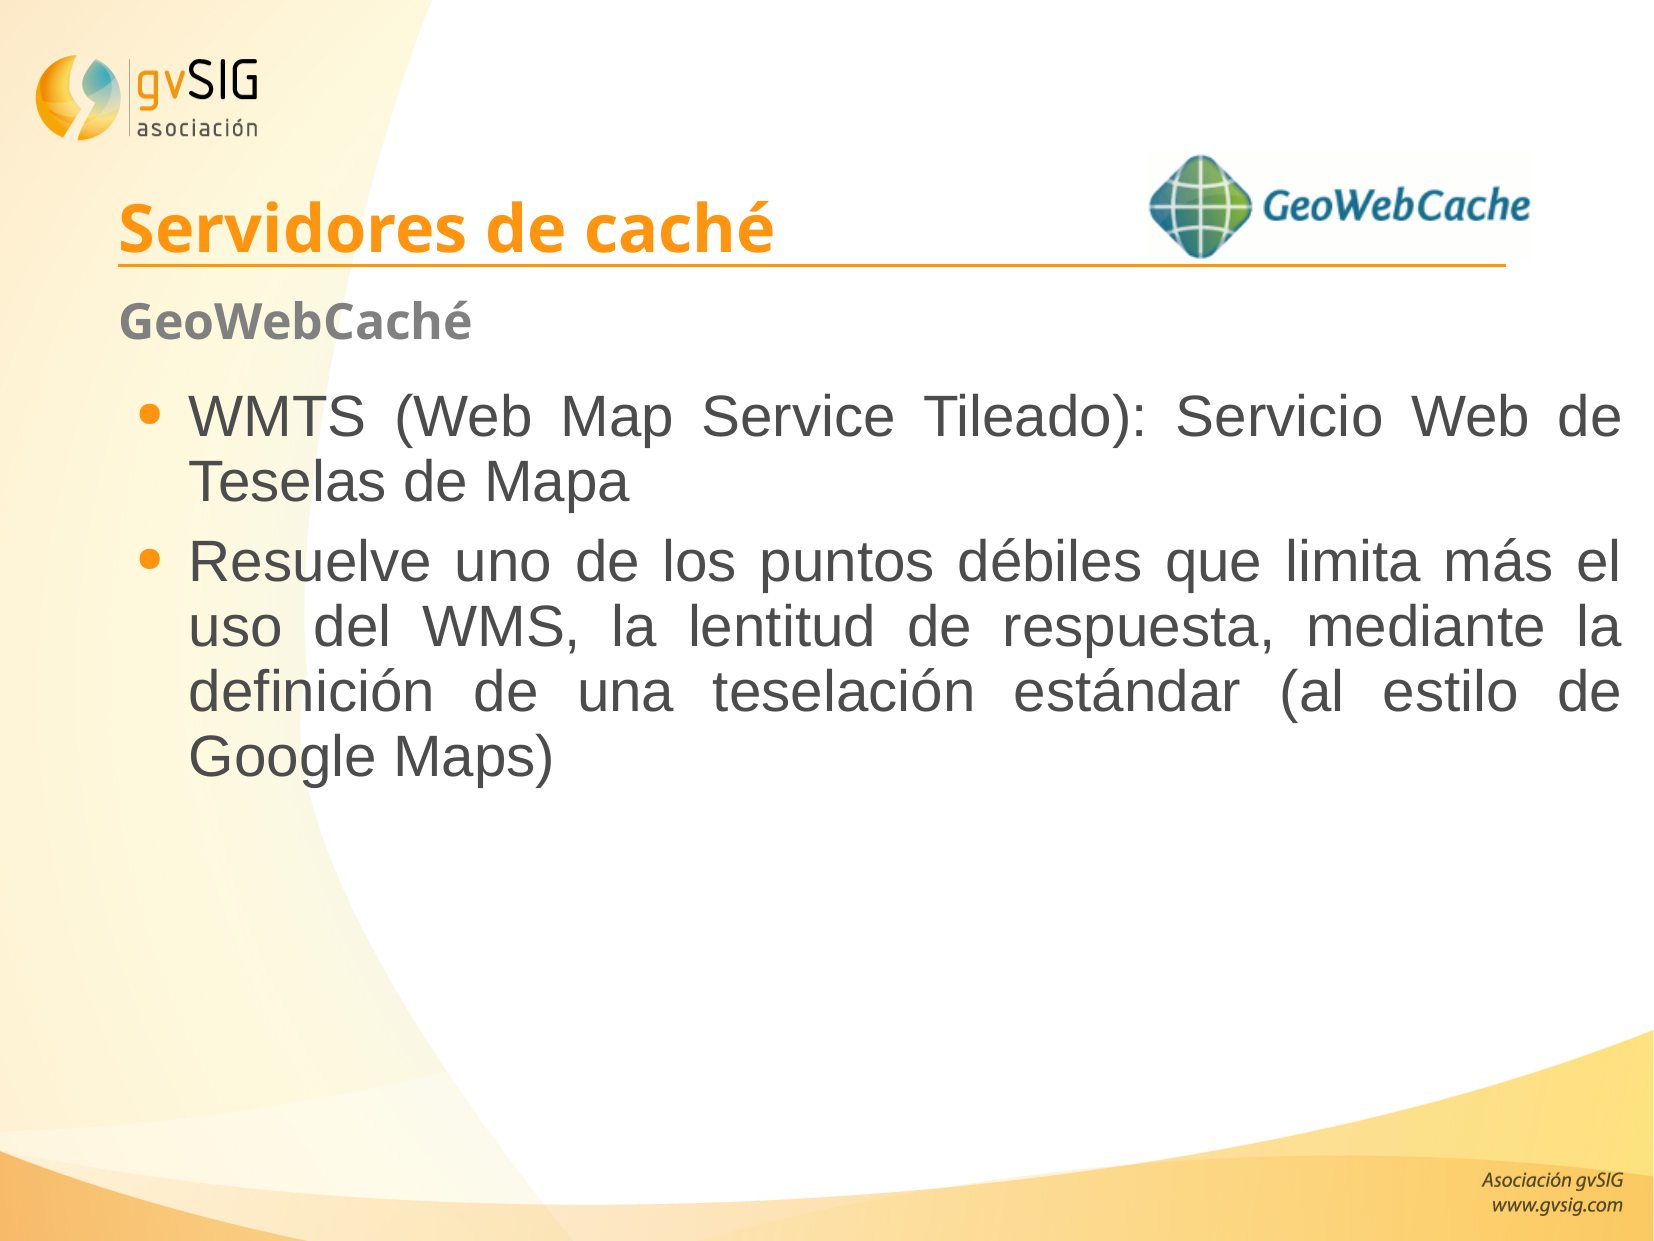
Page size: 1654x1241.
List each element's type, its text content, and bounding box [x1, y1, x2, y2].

list WMTS (Web Map Service Tileado): Servicio Web de Teselas de Mapa Resuelve uno de los puntos débiles que limita más el uso del WMS, la lentitud de respuesta, mediante la definición de una teselación estándar (al estilo de Google Maps) [118, 383, 1625, 788]
title Servidores de caché [118, 177, 1607, 276]
title GeoWebCaché [118, 276, 857, 365]
picture [0, 0, 1654, 1241]
